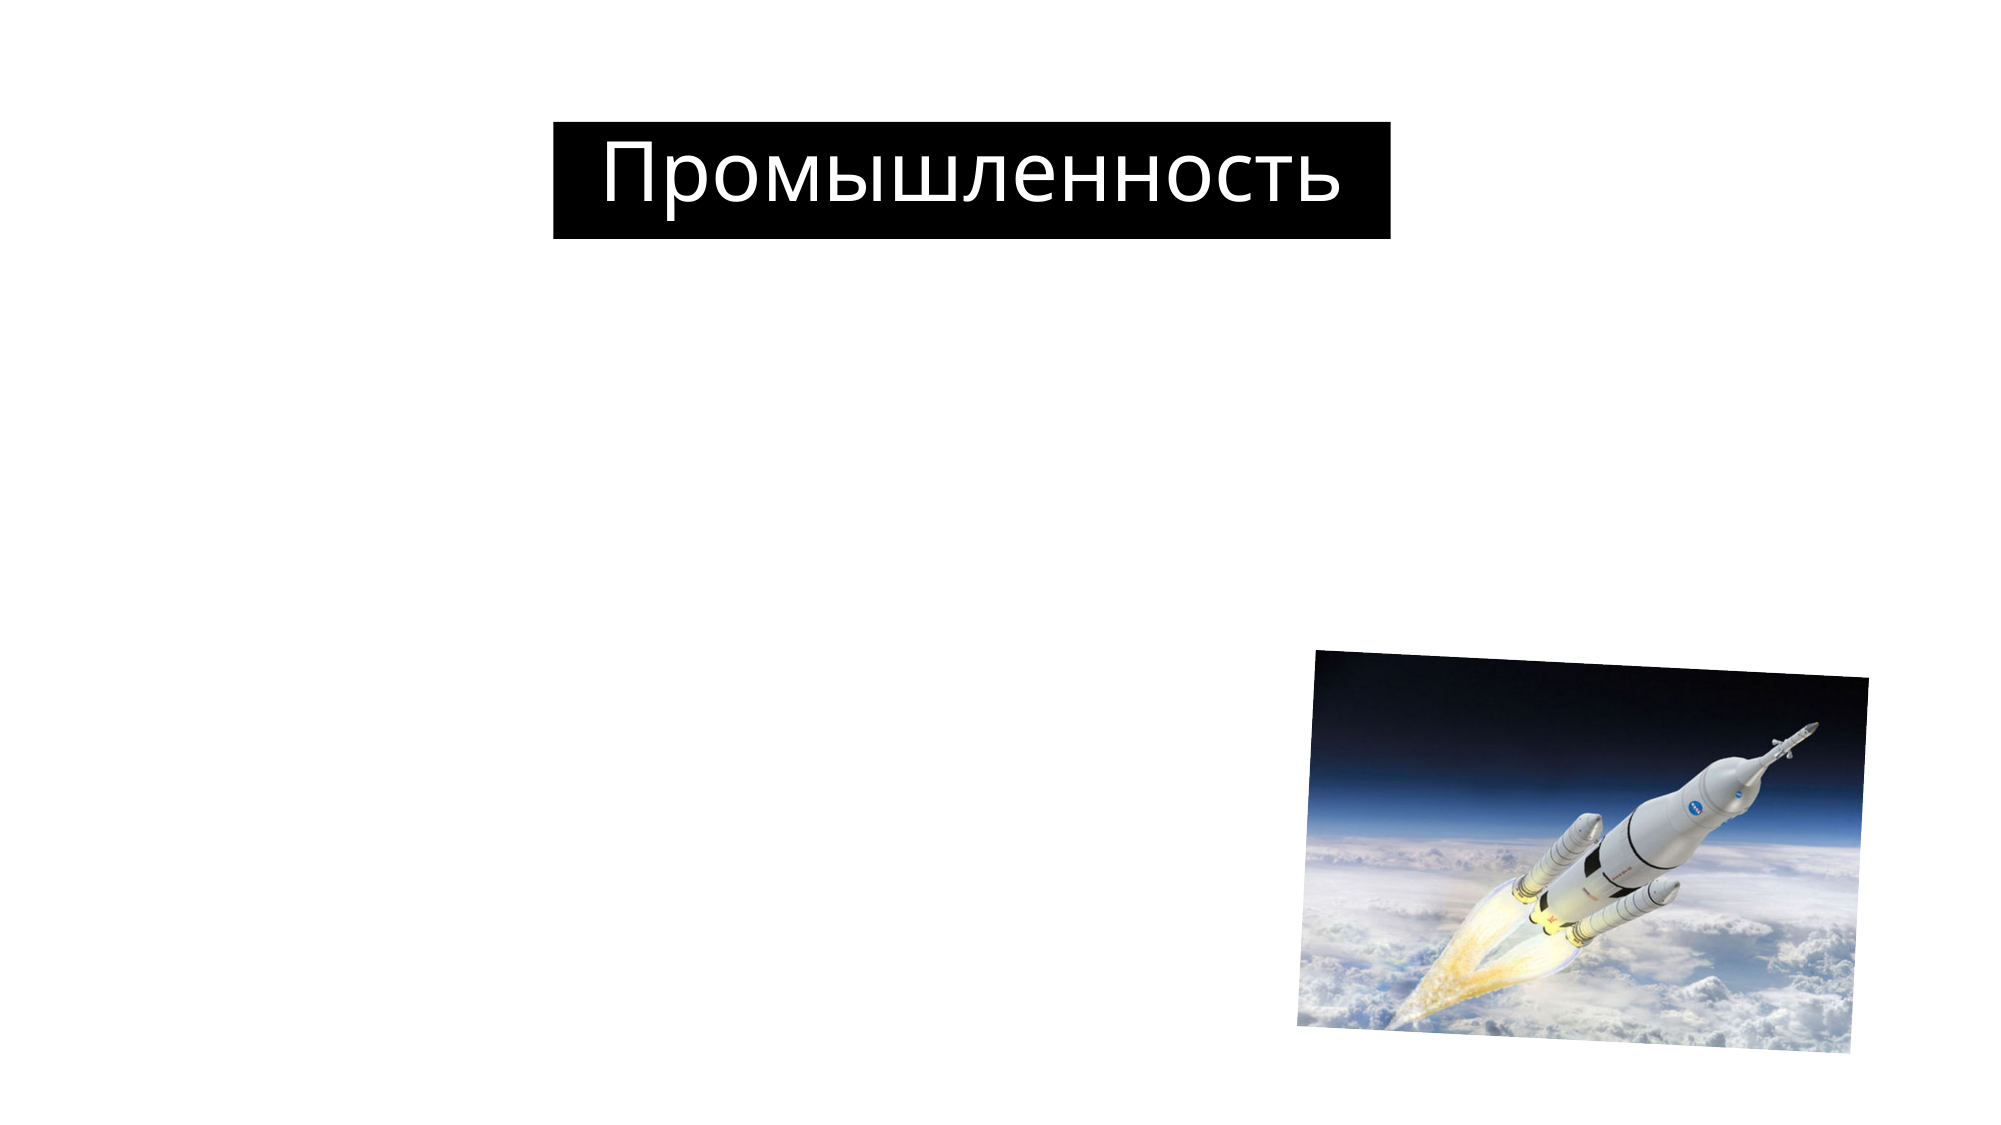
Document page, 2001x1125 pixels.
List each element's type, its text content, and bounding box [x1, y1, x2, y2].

text_box Промышленность [553, 121, 1391, 239]
text_box Kрупнейший в общероссийском масштабе финансовый центр, международный деловой центр и центр управления большой частью экономики страны Производствo оптико- и радиоэлектронных приборов, авиационной и космической аппаратуры, высокоточных механических приборов Государственный космический научно-производственный центр имени М. В. Хруничева Московский нефтеперерабатывающий завод Первое упоминание [76, 283, 1868, 835]
picture [1296, 649, 1869, 1054]
